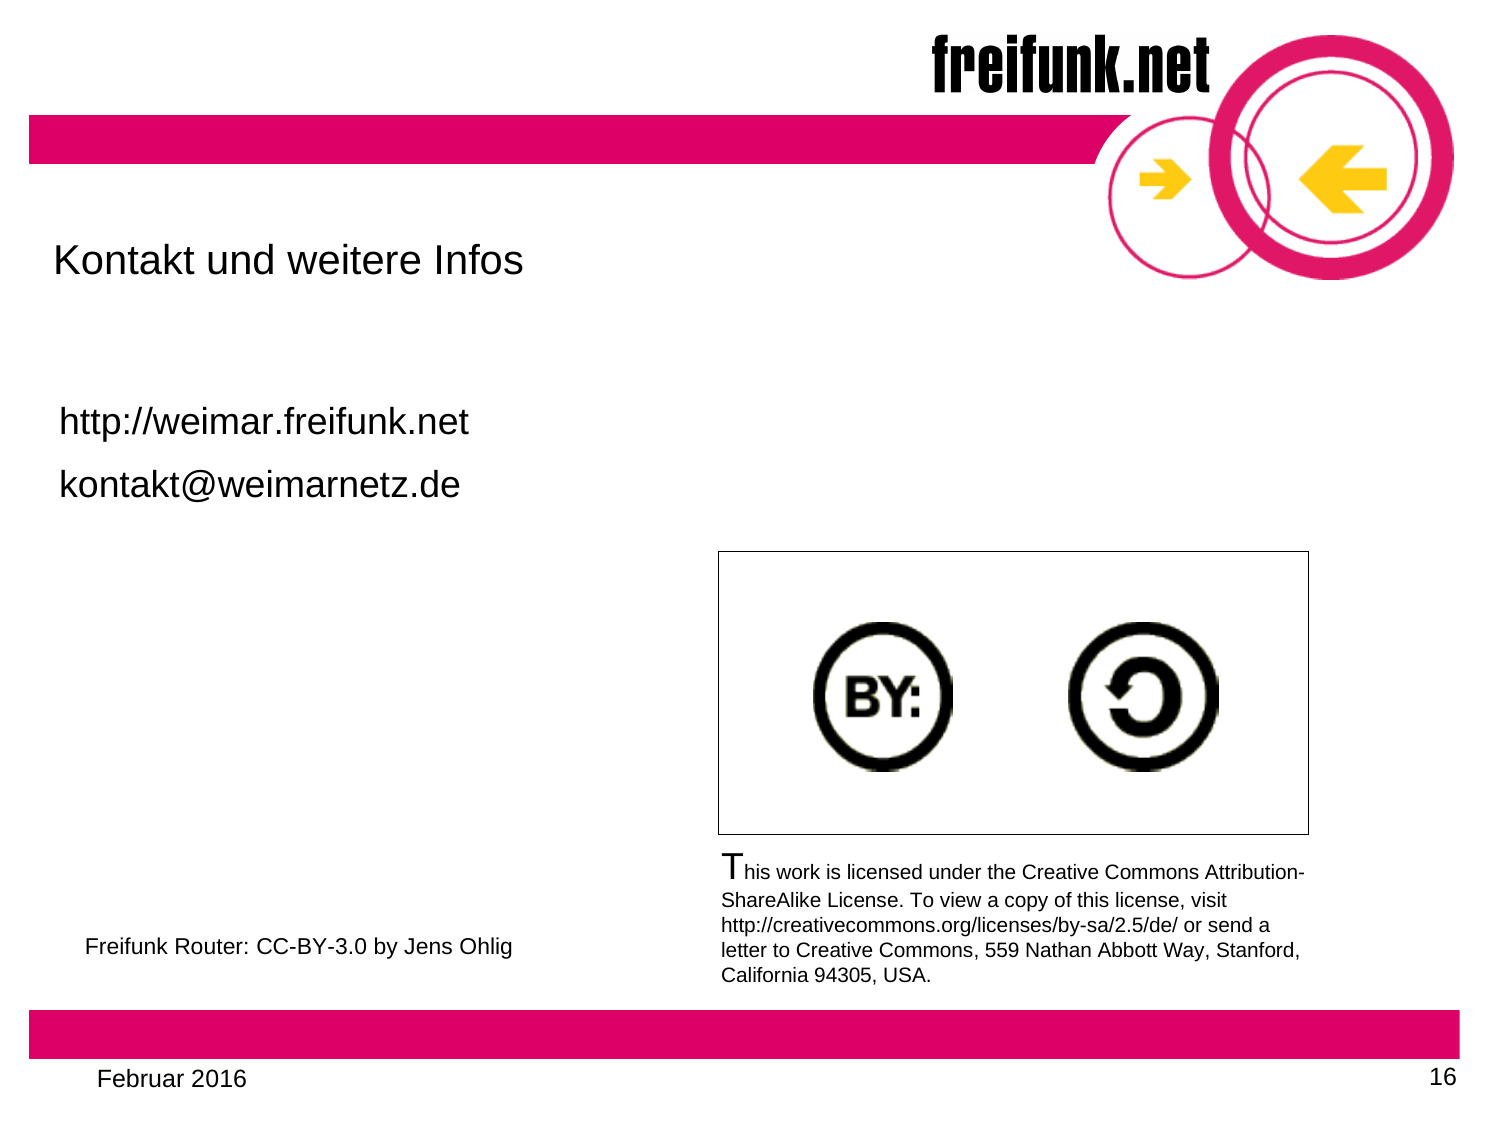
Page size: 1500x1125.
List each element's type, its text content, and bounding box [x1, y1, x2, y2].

text_box http://weimar.freifunk.net kontakt@weimarnetz.de [719, 552, 1288, 834]
text_box This work is licensed under the Creative Commons Attribution-ShareAlike License. To view a copy of this license, visit http://creativecommons.org/licenses/by-sa/2.5/de/ or send a letter to Creative Commons, 559 Nathan Abbott Way, Stanford, California 94305, USA. [721, 842, 1310, 994]
text_box http://weimar.freifunk.net kontakt@weimarnetz.de [59, 337, 1288, 976]
picture [1068, 622, 1219, 772]
text_box Freifunk Router: CC-BY-3.0 by Jens Ohlig [84, 932, 512, 958]
text_box Kontakt und weitere Infos [53, 233, 1046, 313]
picture [813, 622, 953, 772]
picture [932, 34, 1454, 280]
